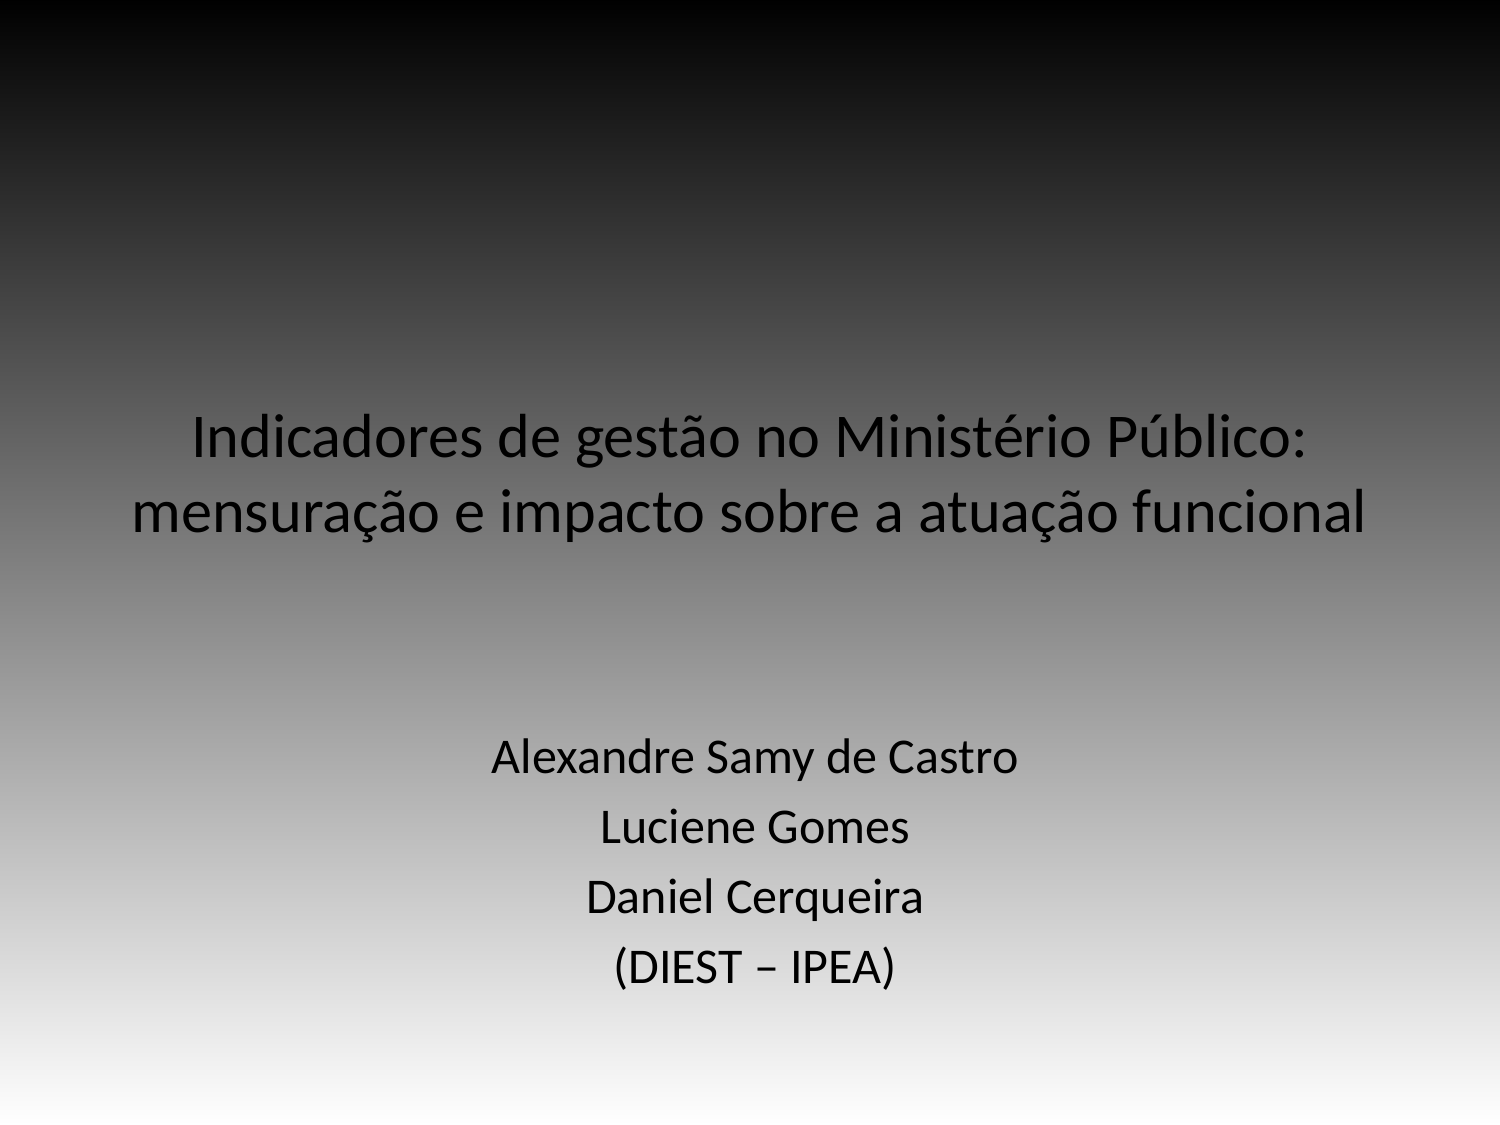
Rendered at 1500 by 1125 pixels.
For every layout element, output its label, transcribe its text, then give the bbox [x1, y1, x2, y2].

subtitle Alexandre Samy de Castro Luciene Gomes Daniel Cerqueira (DIEST – IPEA) [230, 716, 1281, 1004]
title Indicadores de gestão no Ministério Público: mensuração e impacto sobre a atuação funcional [112, 349, 1388, 591]
